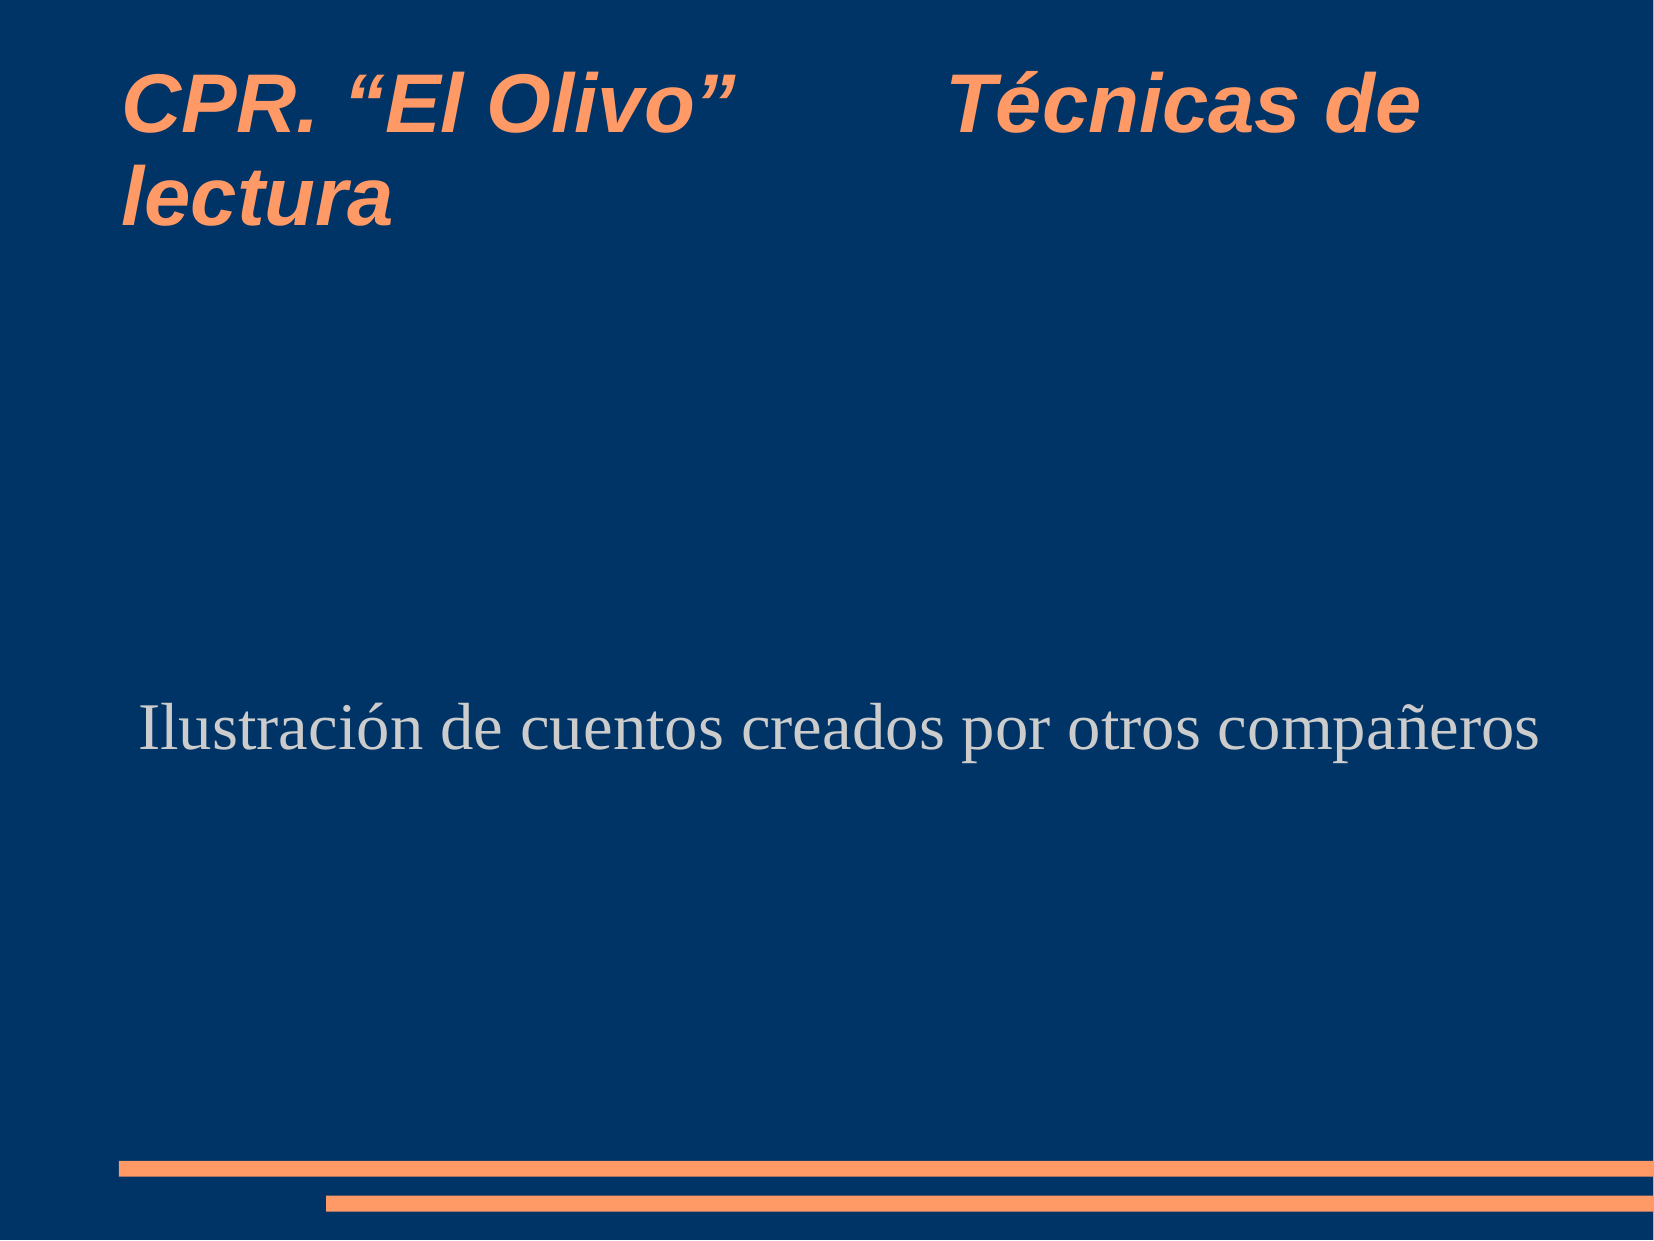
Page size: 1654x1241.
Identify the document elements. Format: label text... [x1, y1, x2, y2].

subtitle Ilustración de cuentos creados por otros compañeros [121, 322, 1561, 1132]
title CPR. “El Olivo” Técnicas de lectura [121, 46, 1534, 254]
